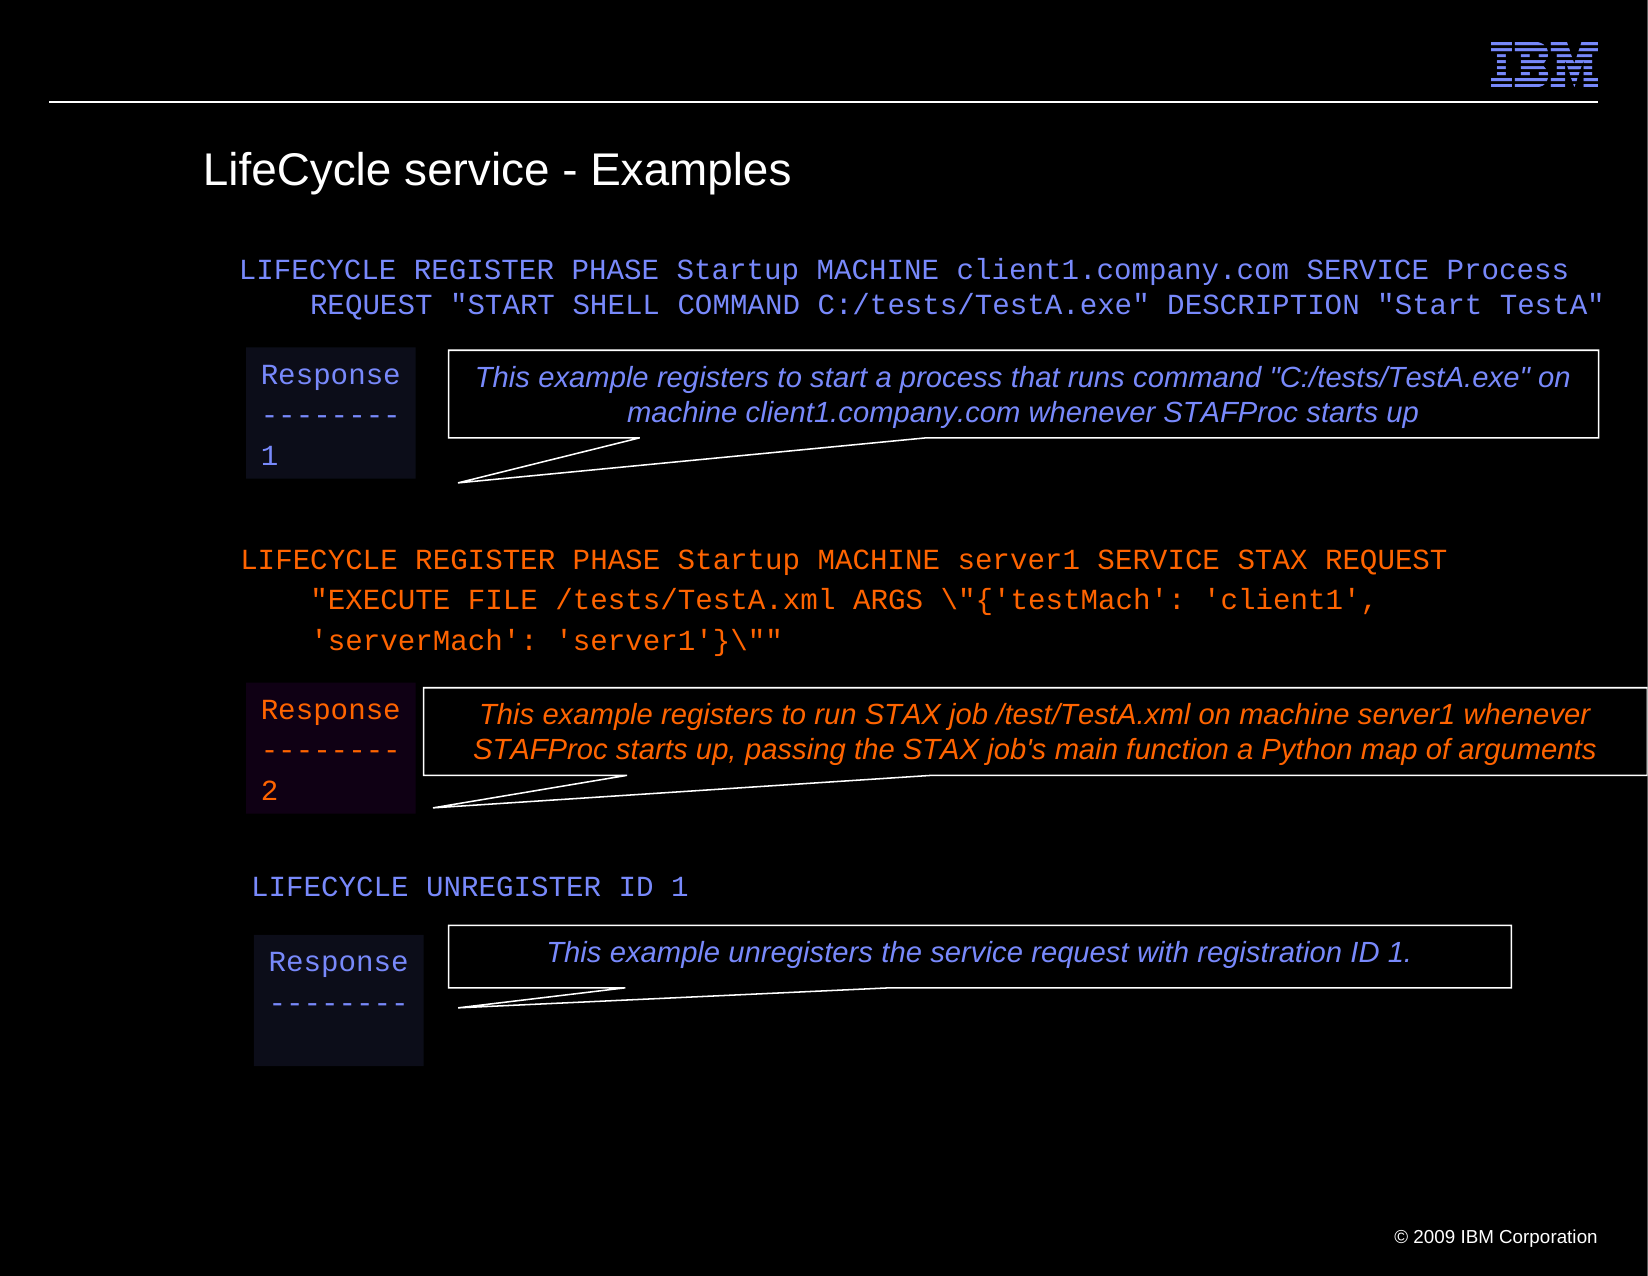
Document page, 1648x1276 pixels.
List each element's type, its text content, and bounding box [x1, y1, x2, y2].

text_box Response -------- 1 [246, 347, 416, 479]
text_box LIFECYCLE REGISTER PHASE Startup MACHINE client1.company.com SERVICE Process REQUEST "START SHELL COMMAND C:/tests/TestA.exe" DESCRIPTION "Start TestA" [239, 250, 1648, 321]
picture [1491, 42, 1598, 87]
text_box This example unregisters the service request with registration ID 1. [448, 925, 1512, 1008]
text_box This example registers to start a process that runs command "C:/tests/TestA.exe" on machine client1.company.com whenever STAFProc starts up [448, 350, 1599, 483]
text_box This example registers to run STAX job /test/TestA.xml on machine server1 whenever STAFProc starts up, passing the STAX job's main function a Python map of arguments [423, 687, 1648, 808]
title LifeCycle service - Examples [186, 137, 1648, 231]
text_box Response -------- 2 [246, 682, 416, 814]
text_box LIFECYCLE UNREGISTER ID 1 [236, 860, 704, 911]
text_box Response -------- [253, 934, 424, 1067]
text_box LIFECYCLE REGISTER PHASE Startup MACHINE server1 SERVICE STAX REQUEST "EXECUTE FILE /tests/TestA.xml ARGS \"{'testMach': 'client1', 'serverMach': 'server1'}\"" [225, 532, 1463, 664]
